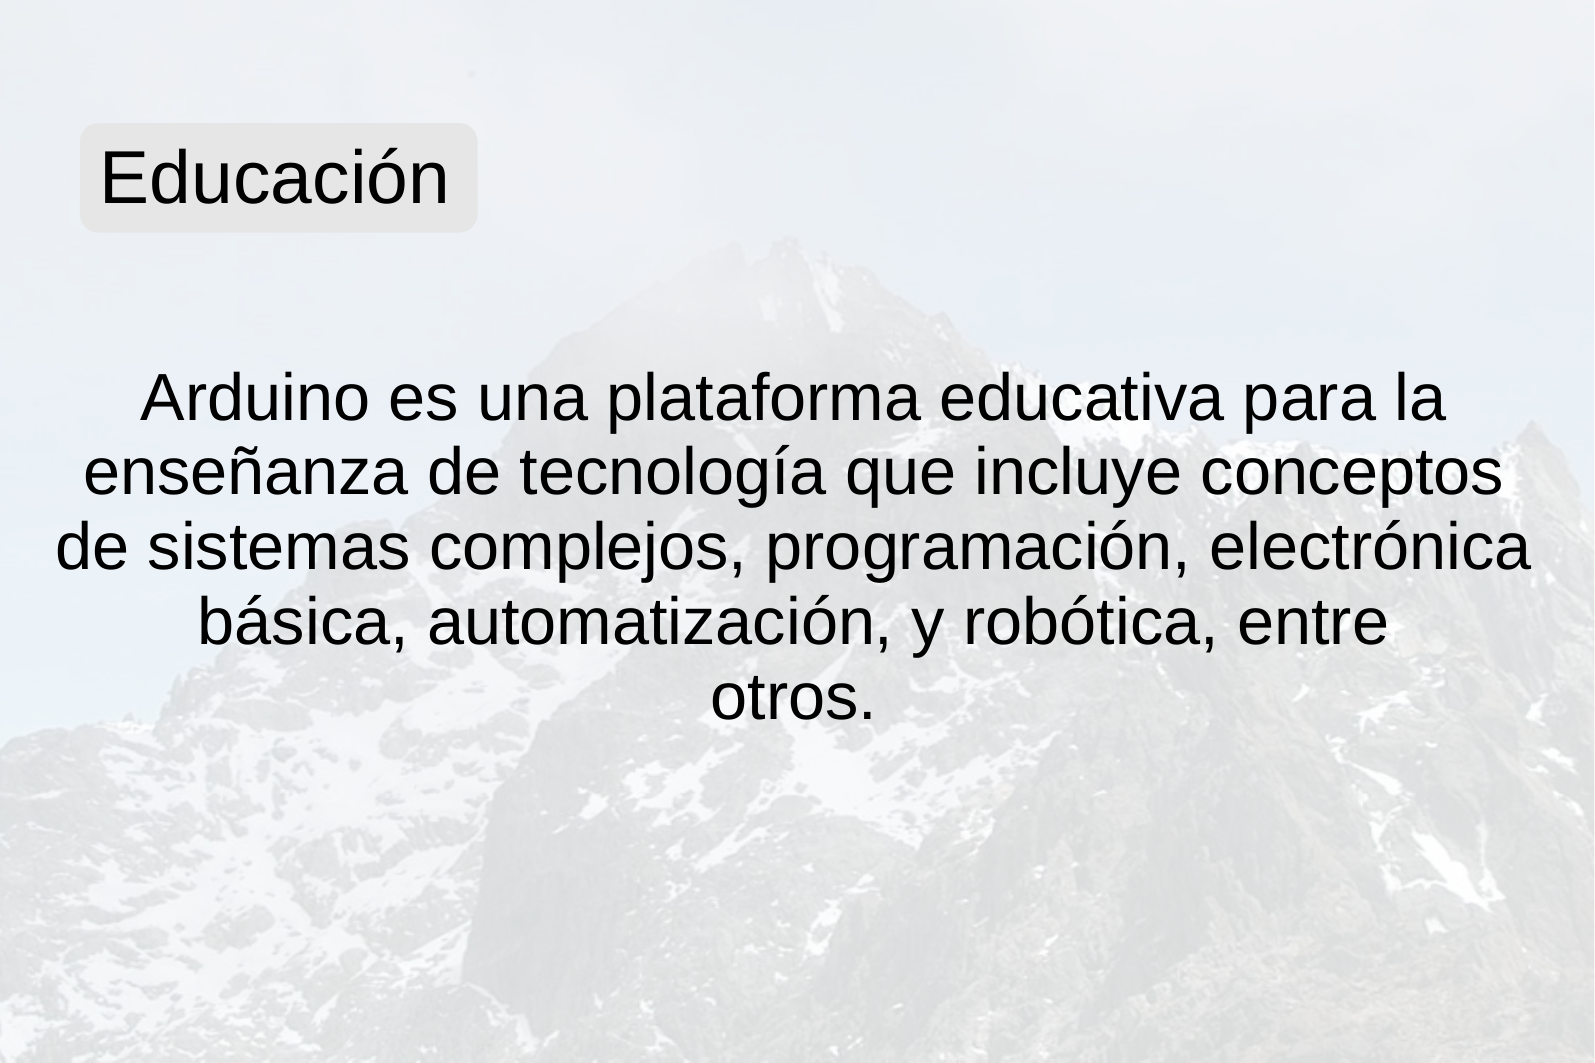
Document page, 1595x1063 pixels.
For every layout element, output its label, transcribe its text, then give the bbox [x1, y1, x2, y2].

text_box Arduino es una plataforma educativa para la enseñanza de tecnología que incluye conceptos de sistemas complejos, programación, electrónica básica, automatización, y robótica, entre otros. [28, 352, 1561, 832]
text_box Educación [79, 123, 478, 233]
